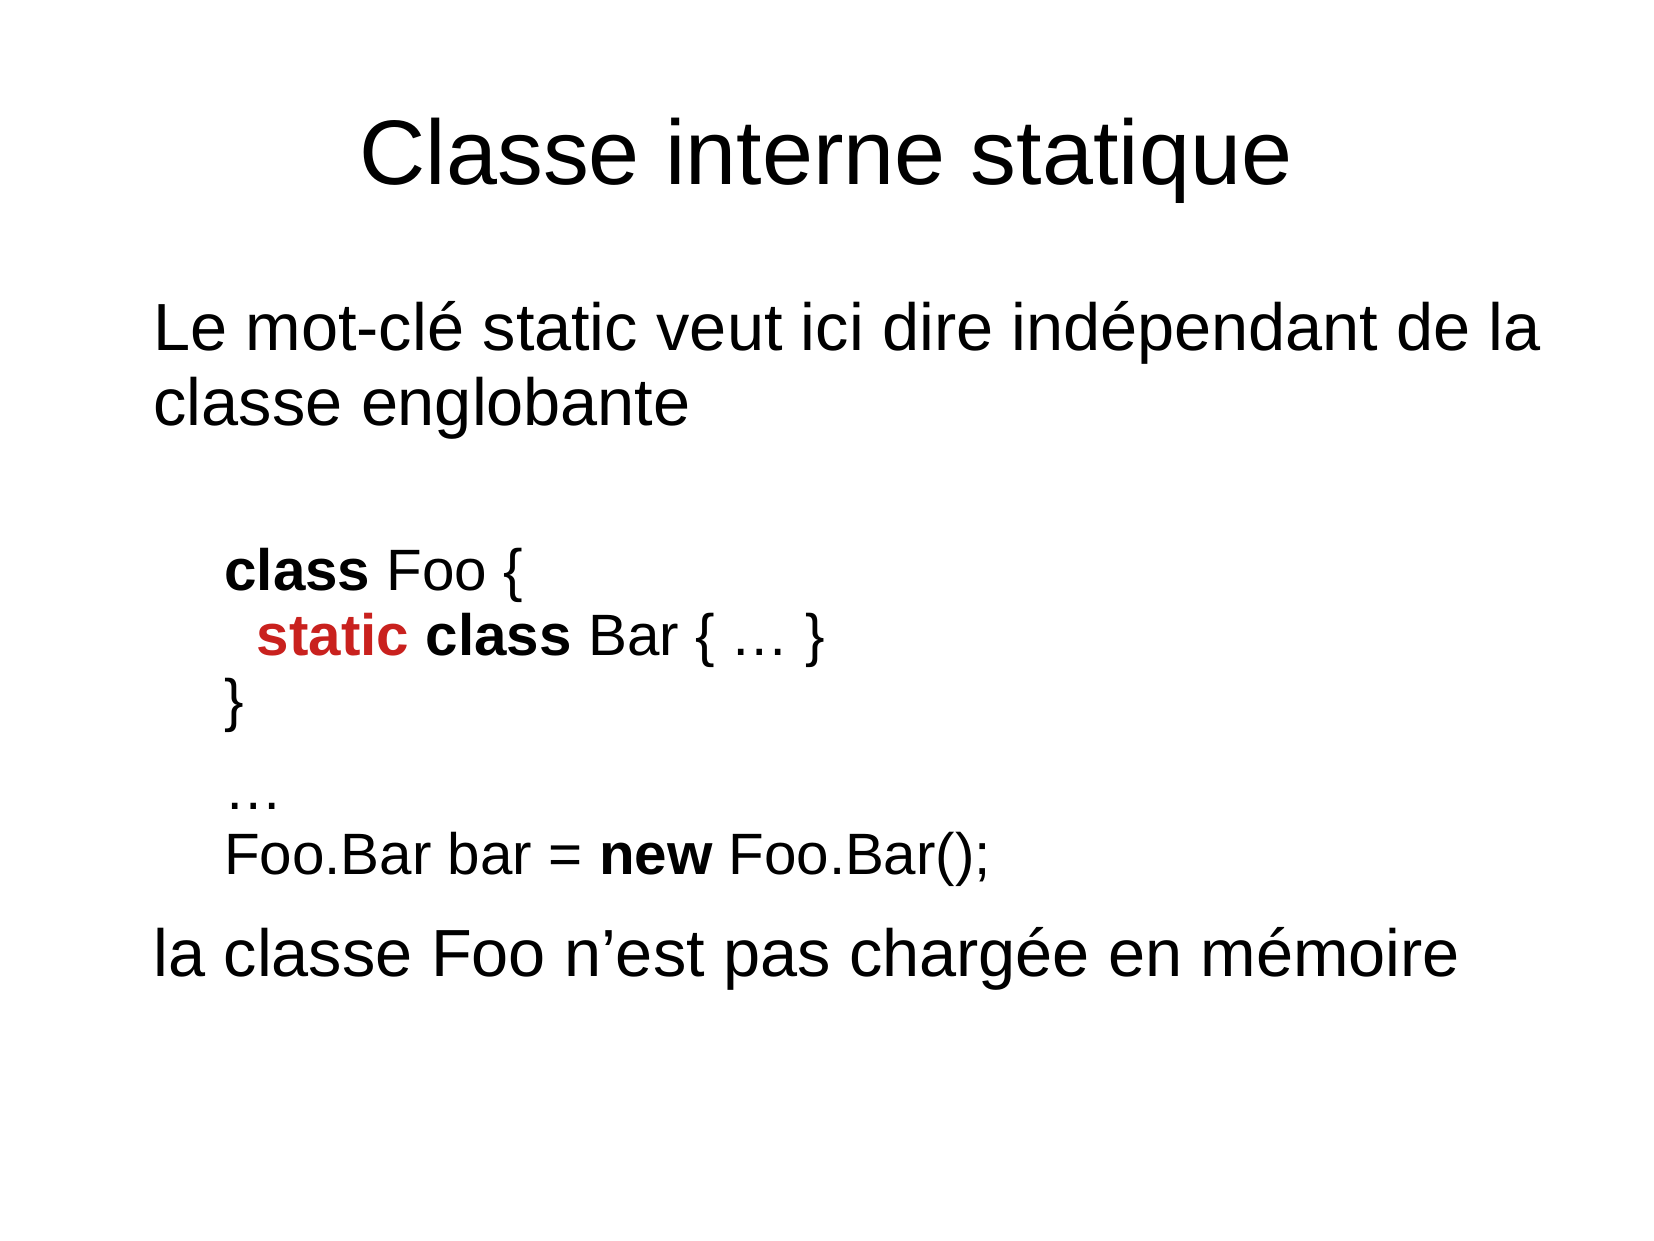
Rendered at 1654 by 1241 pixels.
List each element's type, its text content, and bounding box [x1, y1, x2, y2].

list Le mot-clé static veut ici dire indépendant de la classe englobante class Foo { static class Bar { … } } … Foo.Bar bar = new Foo.Bar(); la classe Foo n’est pas chargée en mémoire [82, 290, 1571, 1171]
title Classe interne statique [82, 49, 1571, 257]
